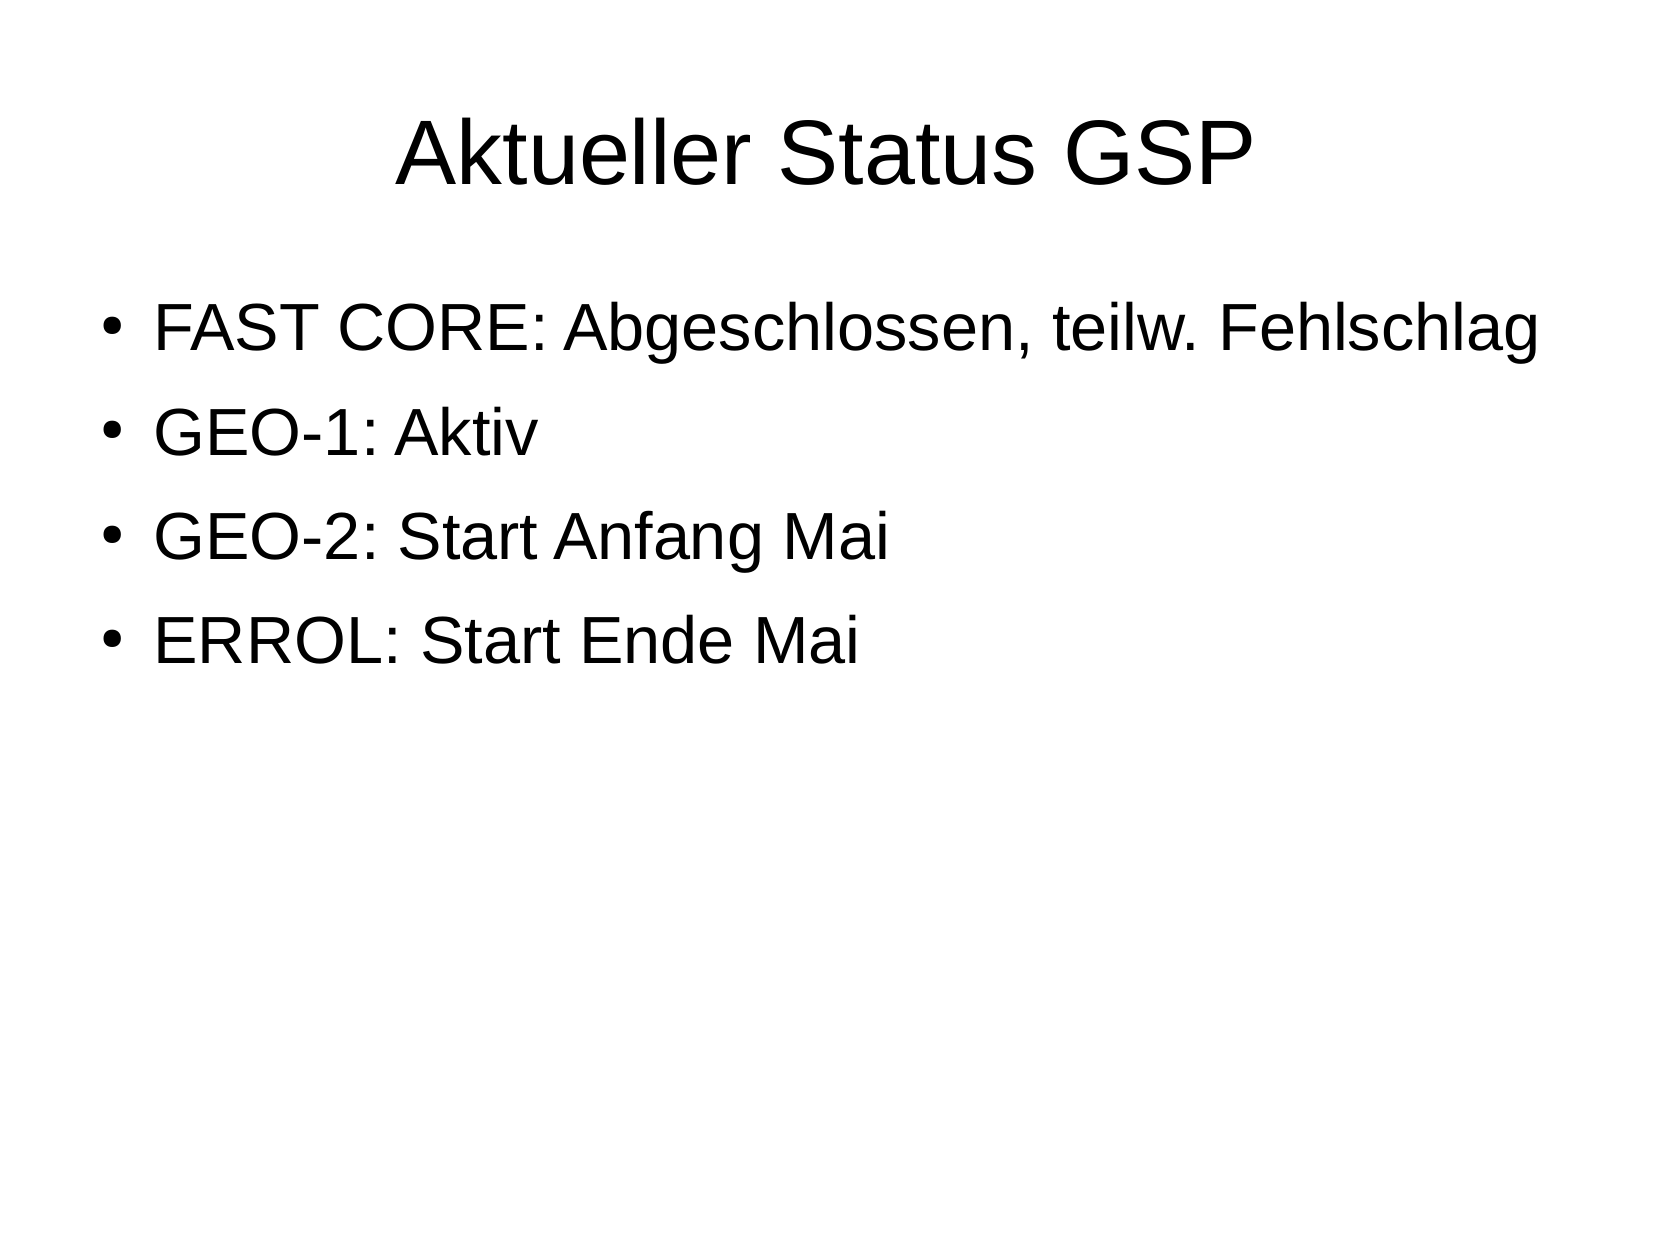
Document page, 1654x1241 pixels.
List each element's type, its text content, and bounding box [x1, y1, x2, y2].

list FAST CORE: Abgeschlossen, teilw. Fehlschlag GEO-1: Aktiv GEO-2: Start Anfang Mai ERROL: Start Ende Mai [82, 290, 1571, 1010]
title Aktueller Status GSP [82, 49, 1571, 257]
